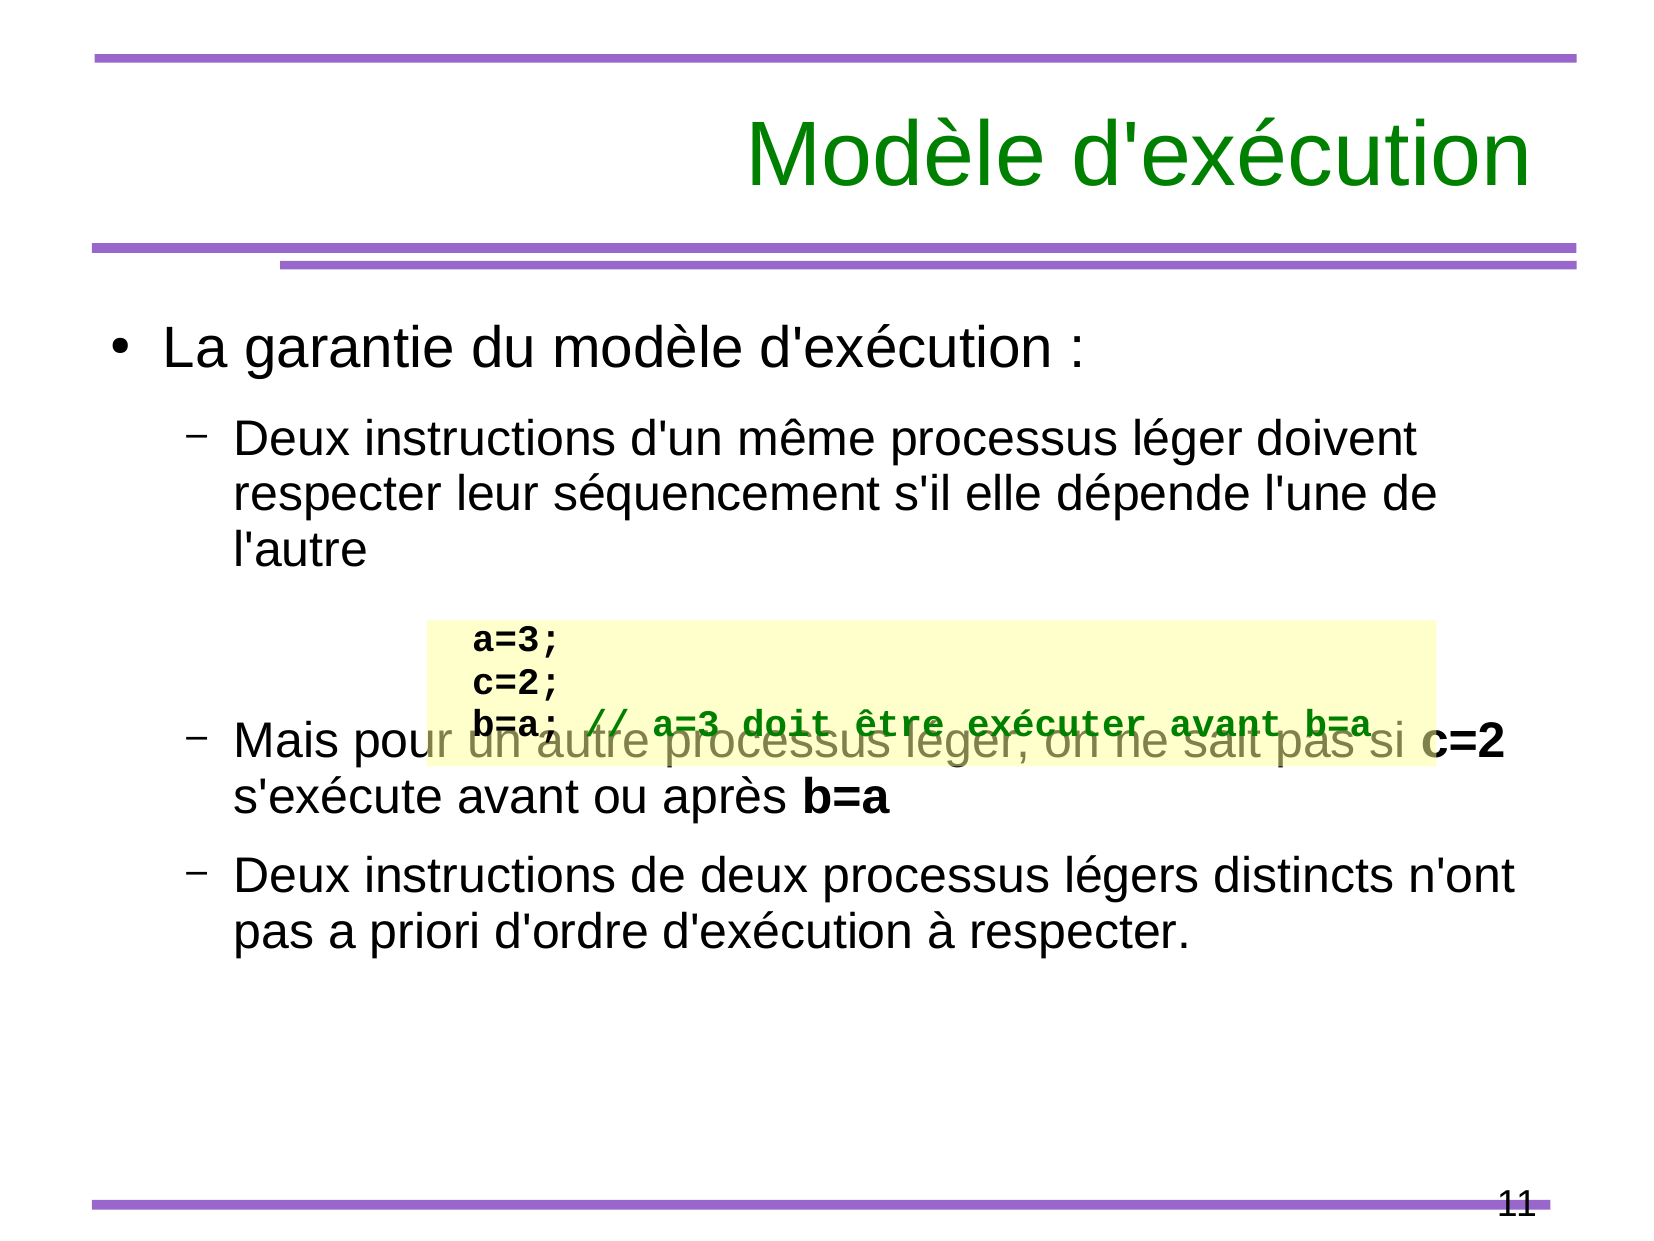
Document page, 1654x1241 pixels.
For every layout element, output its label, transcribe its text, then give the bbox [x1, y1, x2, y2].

list La garantie du modèle d'exécution : Deux instructions d'un même processus léger doivent respecter leur séquencement s'il elle dépende l'une de l'autre Mais pour un autre processus léger, on ne sait pas si c=2 s'exécute avant ou après b=a Deux instructions de deux processus légers distincts n'ont pas a priori d'ordre d'exécution à respecter. [92, 315, 1563, 1048]
title Modèle d'exécution [121, 49, 1534, 257]
text_box a=3; c=2; b=a; // a=3 doit être exécuter avant b=a [426, 620, 1437, 767]
